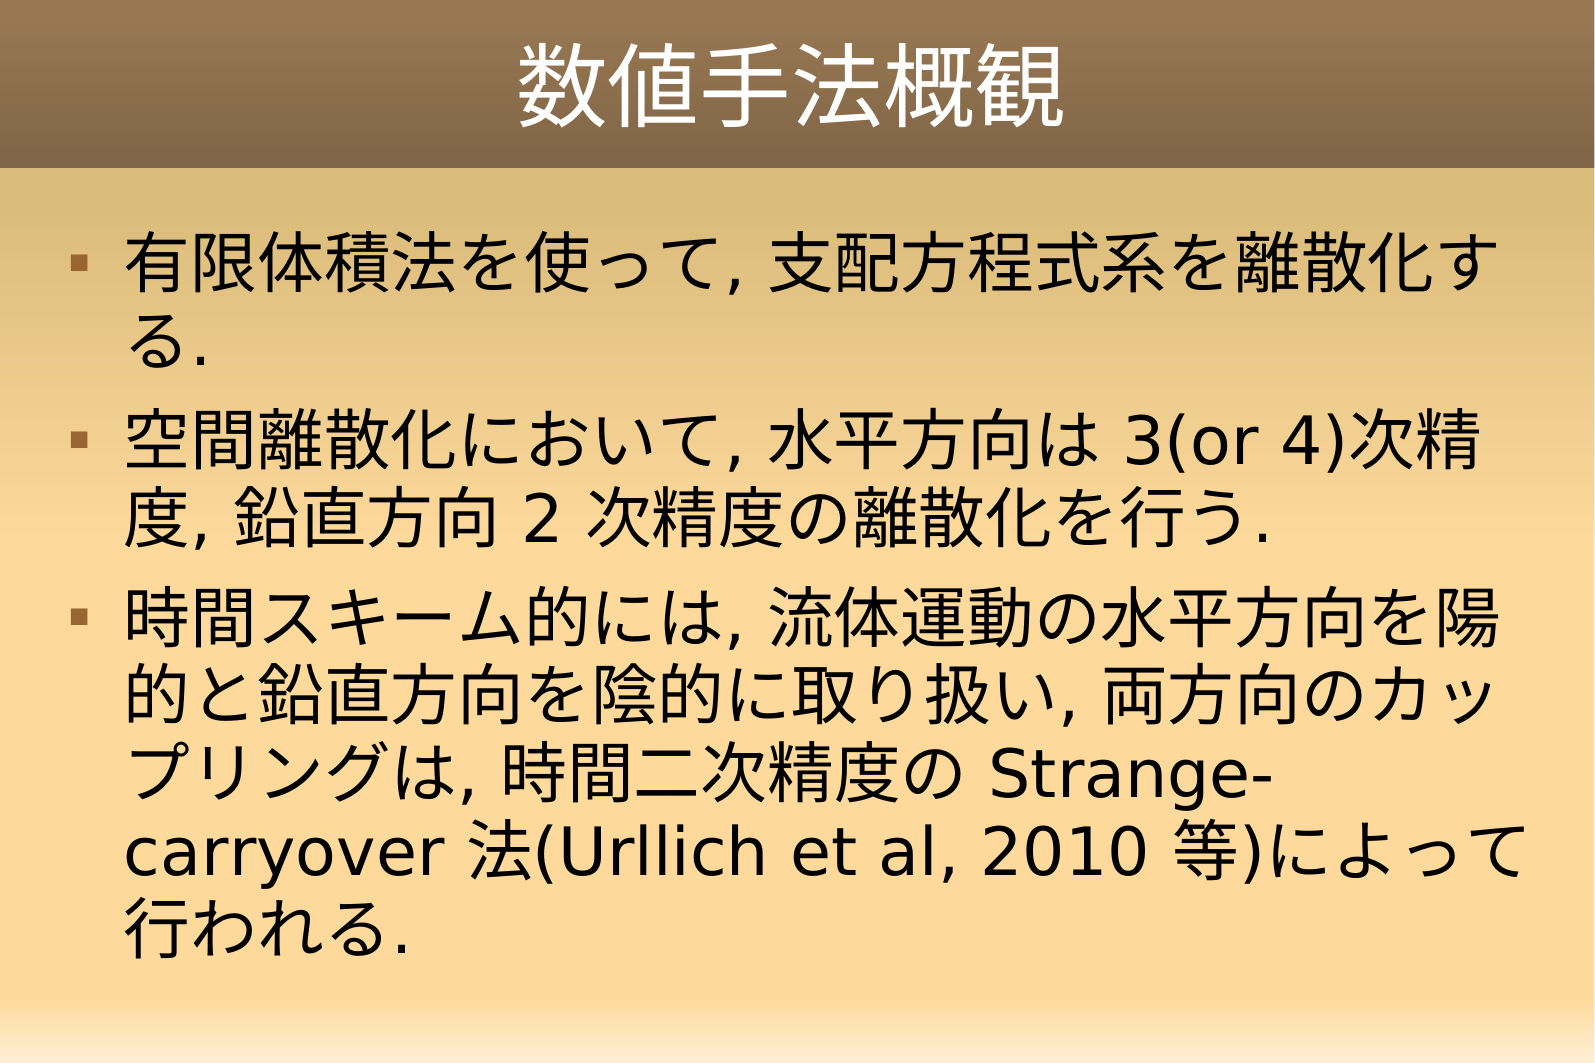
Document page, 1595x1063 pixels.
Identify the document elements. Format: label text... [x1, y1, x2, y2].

list 有限体積法を使って, 支配方程式系を離散化する. 空間離散化において, 水平方向は 3(or 4)次精度, 鉛直方向 2 次精度の離散化を行う. 時間スキーム的には, 流体運動の水平方向を陽的と鉛直方向を陰的に取り扱い, 両方向のカップリングは, 時間二次精度の Strange-carryover 法(Urllich et al, 2010 等)によって行われる. [53, 225, 1536, 928]
title 数値手法概観 [74, 0, 1510, 178]
picture [0, 0, 1595, 1063]
